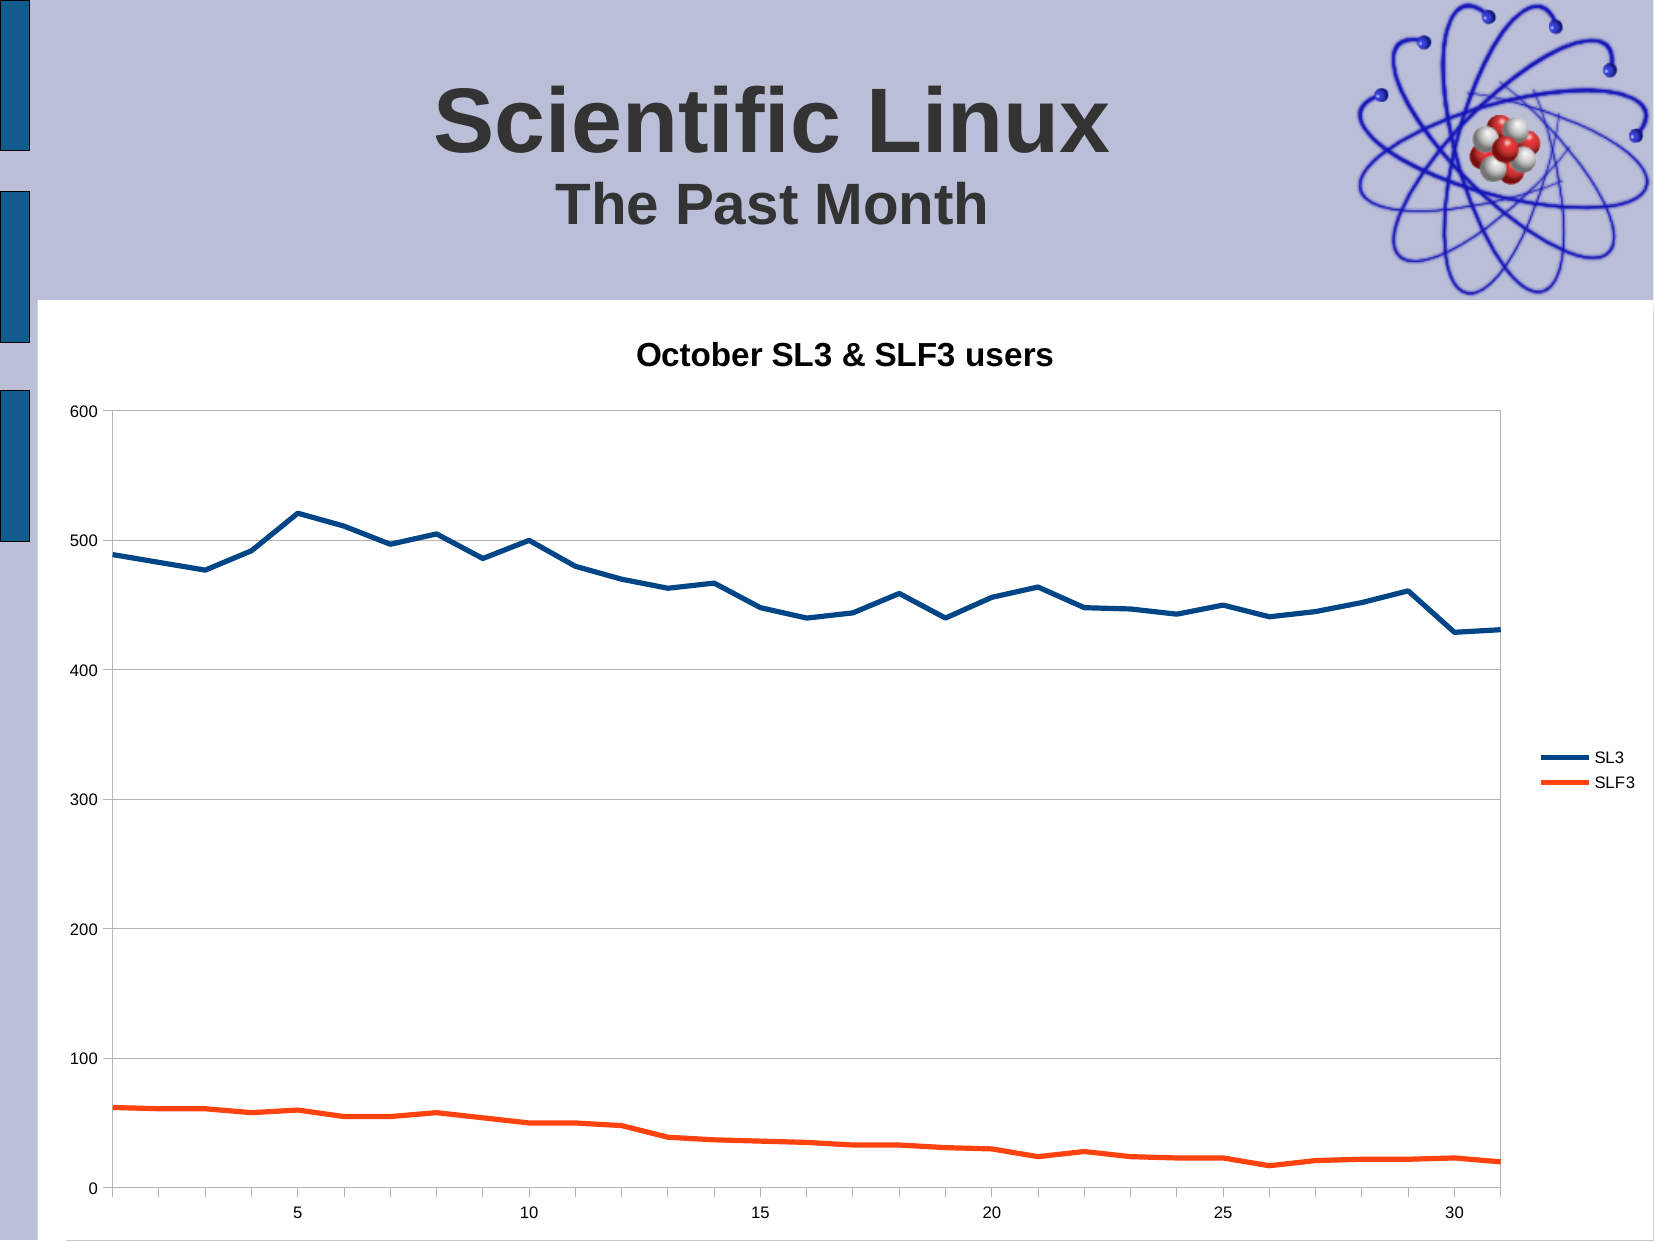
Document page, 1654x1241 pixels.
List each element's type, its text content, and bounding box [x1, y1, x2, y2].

picture [1353, 0, 1654, 300]
title Scientific Linux The Past Month [82, 49, 1353, 257]
chart [37, 300, 1654, 1241]
